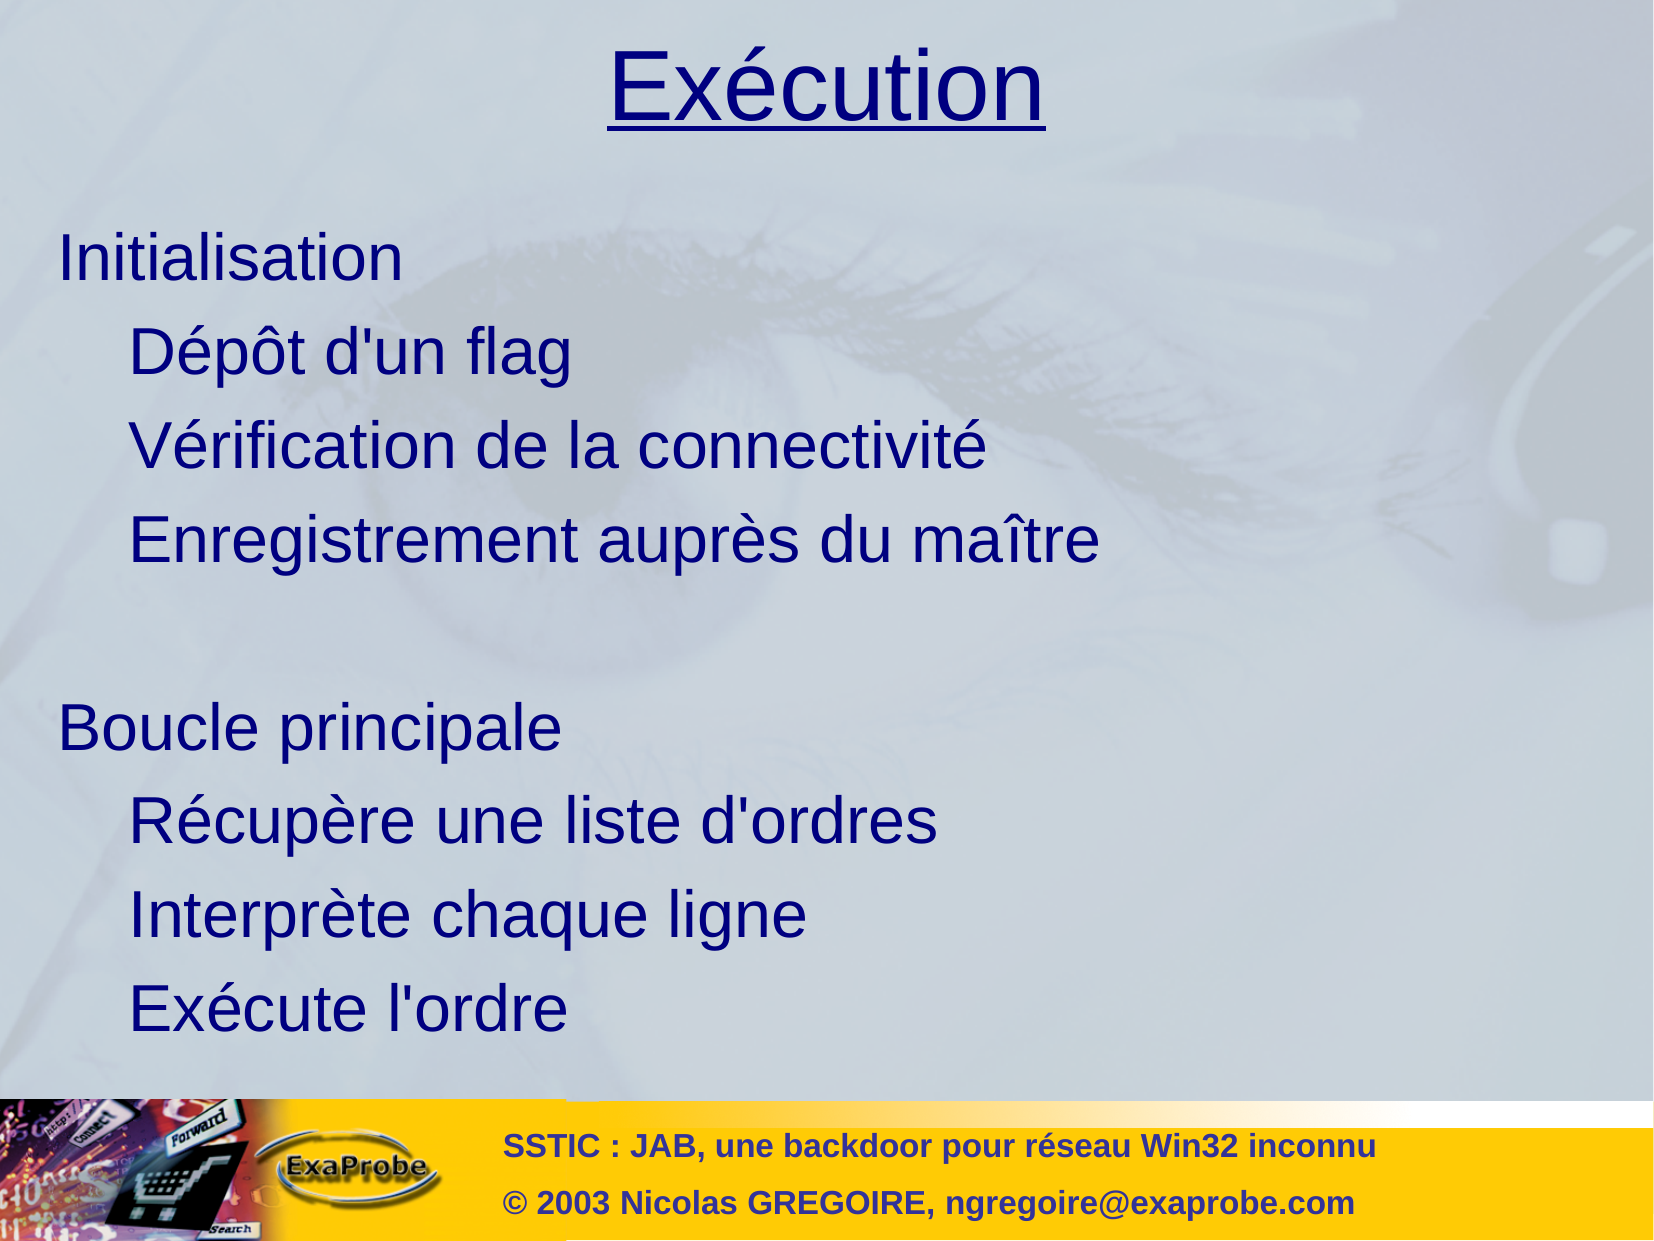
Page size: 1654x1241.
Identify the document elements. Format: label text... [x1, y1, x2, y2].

subtitle Initialisation Dépôt d'un flag Vérification de la connectivité Enregistrement auprès du maître Boucle principale Récupère une liste d'ordres Interprète chaque ligne Exécute l'ordre [39, 176, 1623, 1087]
title Exécution [0, 0, 1654, 167]
